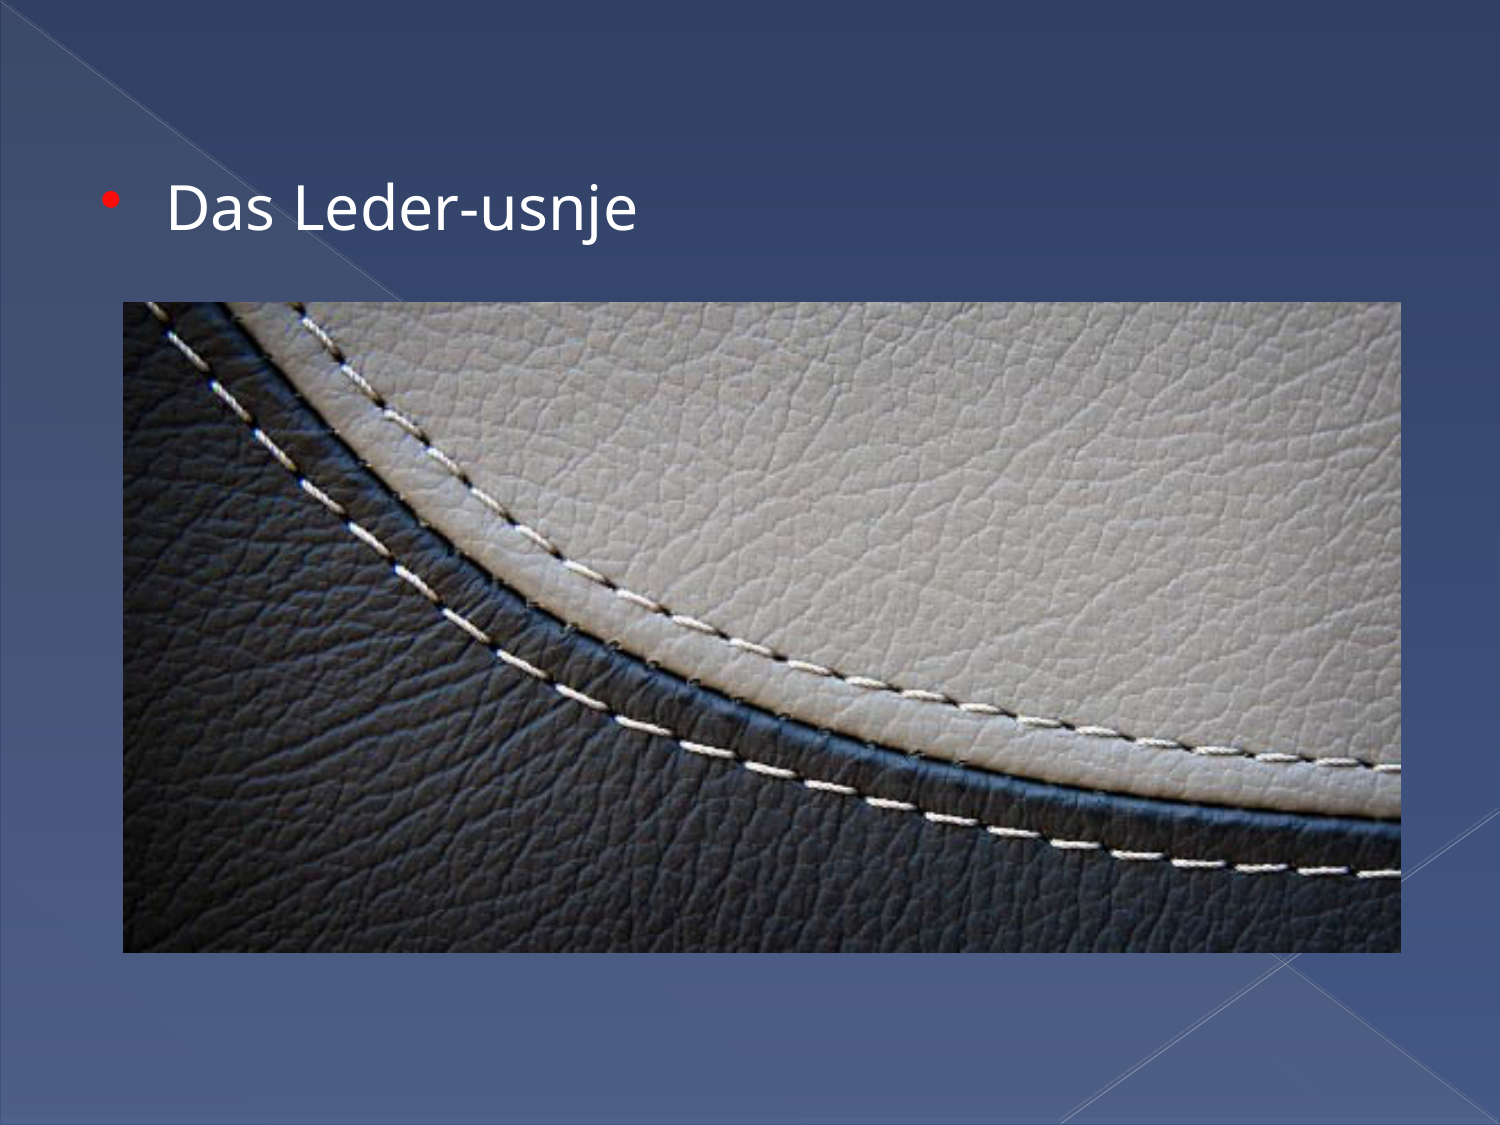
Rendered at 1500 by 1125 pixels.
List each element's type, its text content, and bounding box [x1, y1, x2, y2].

list Das Leder-usnje [76, 160, 1427, 911]
picture [123, 302, 1401, 953]
